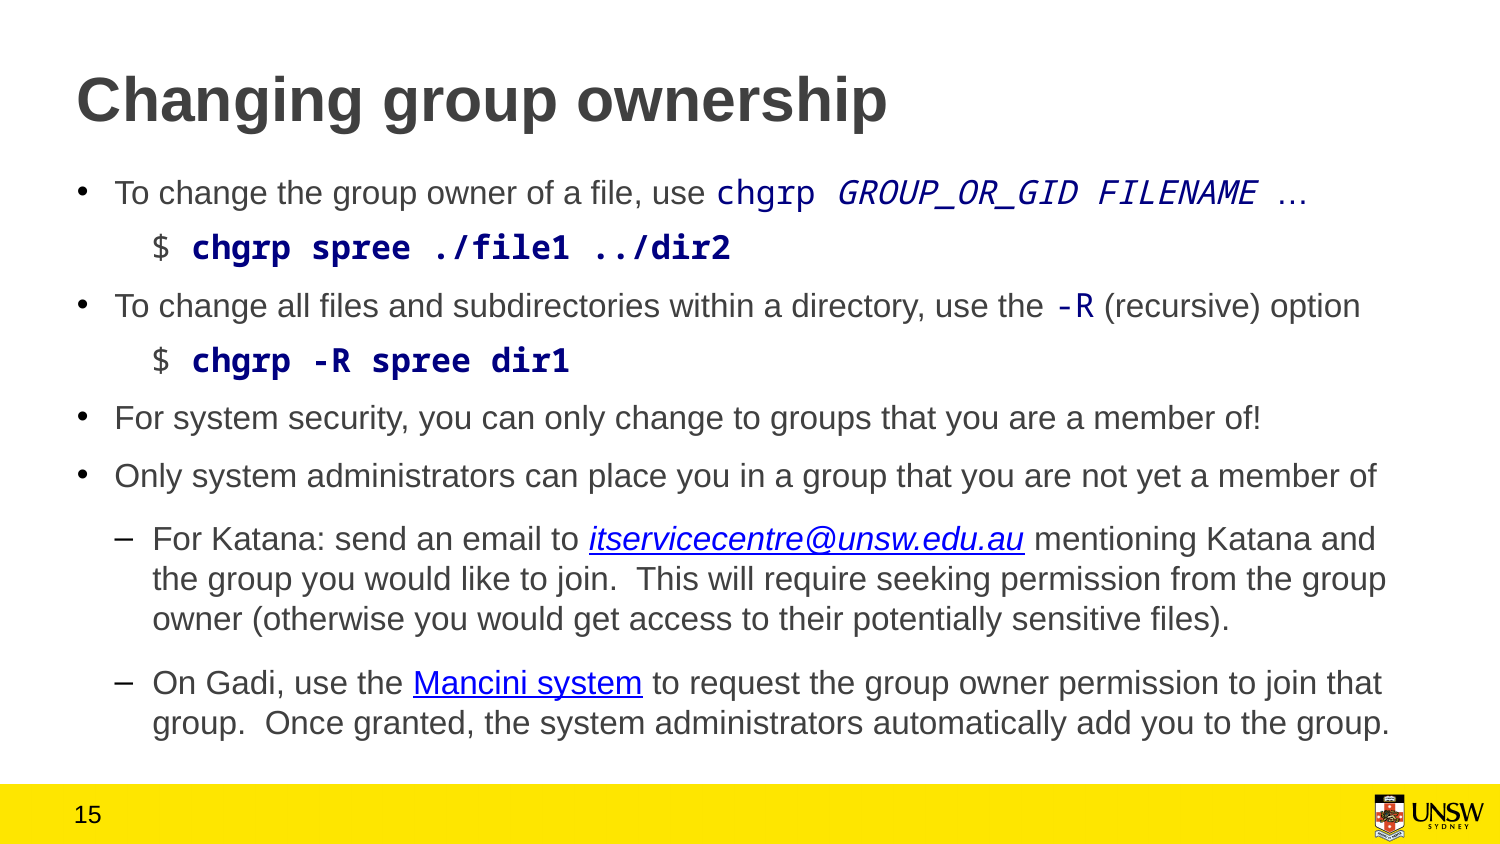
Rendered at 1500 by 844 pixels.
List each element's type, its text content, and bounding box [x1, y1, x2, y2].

title Changing group ownership [76, 59, 1427, 136]
picture [0, 784, 1500, 844]
list To change the group owner of a file, use chgrp GROUP_OR_GID FILENAME … $ chgrp spree ./file1 ../dir2 To change all files and subdirectories within a directory, use the -R (recursive) option $ chgrp -R spree dir1 For system security, you can only change to groups that you are a member of! Only system administrators can place you in a group that you are not yet a member of For Katana: send an email to itservicecentre@unsw.edu.au mentioning Katana and the group you would like to join. This will require seeking permission from the group owner (otherwise you would get access to their potentially sensitive files). On Gadi, use the Mancini system to request the group owner permission to join that group. Once granted, the system administrators automatically add you to the group. [76, 171, 1424, 762]
text_box <number> [59, 791, 219, 839]
